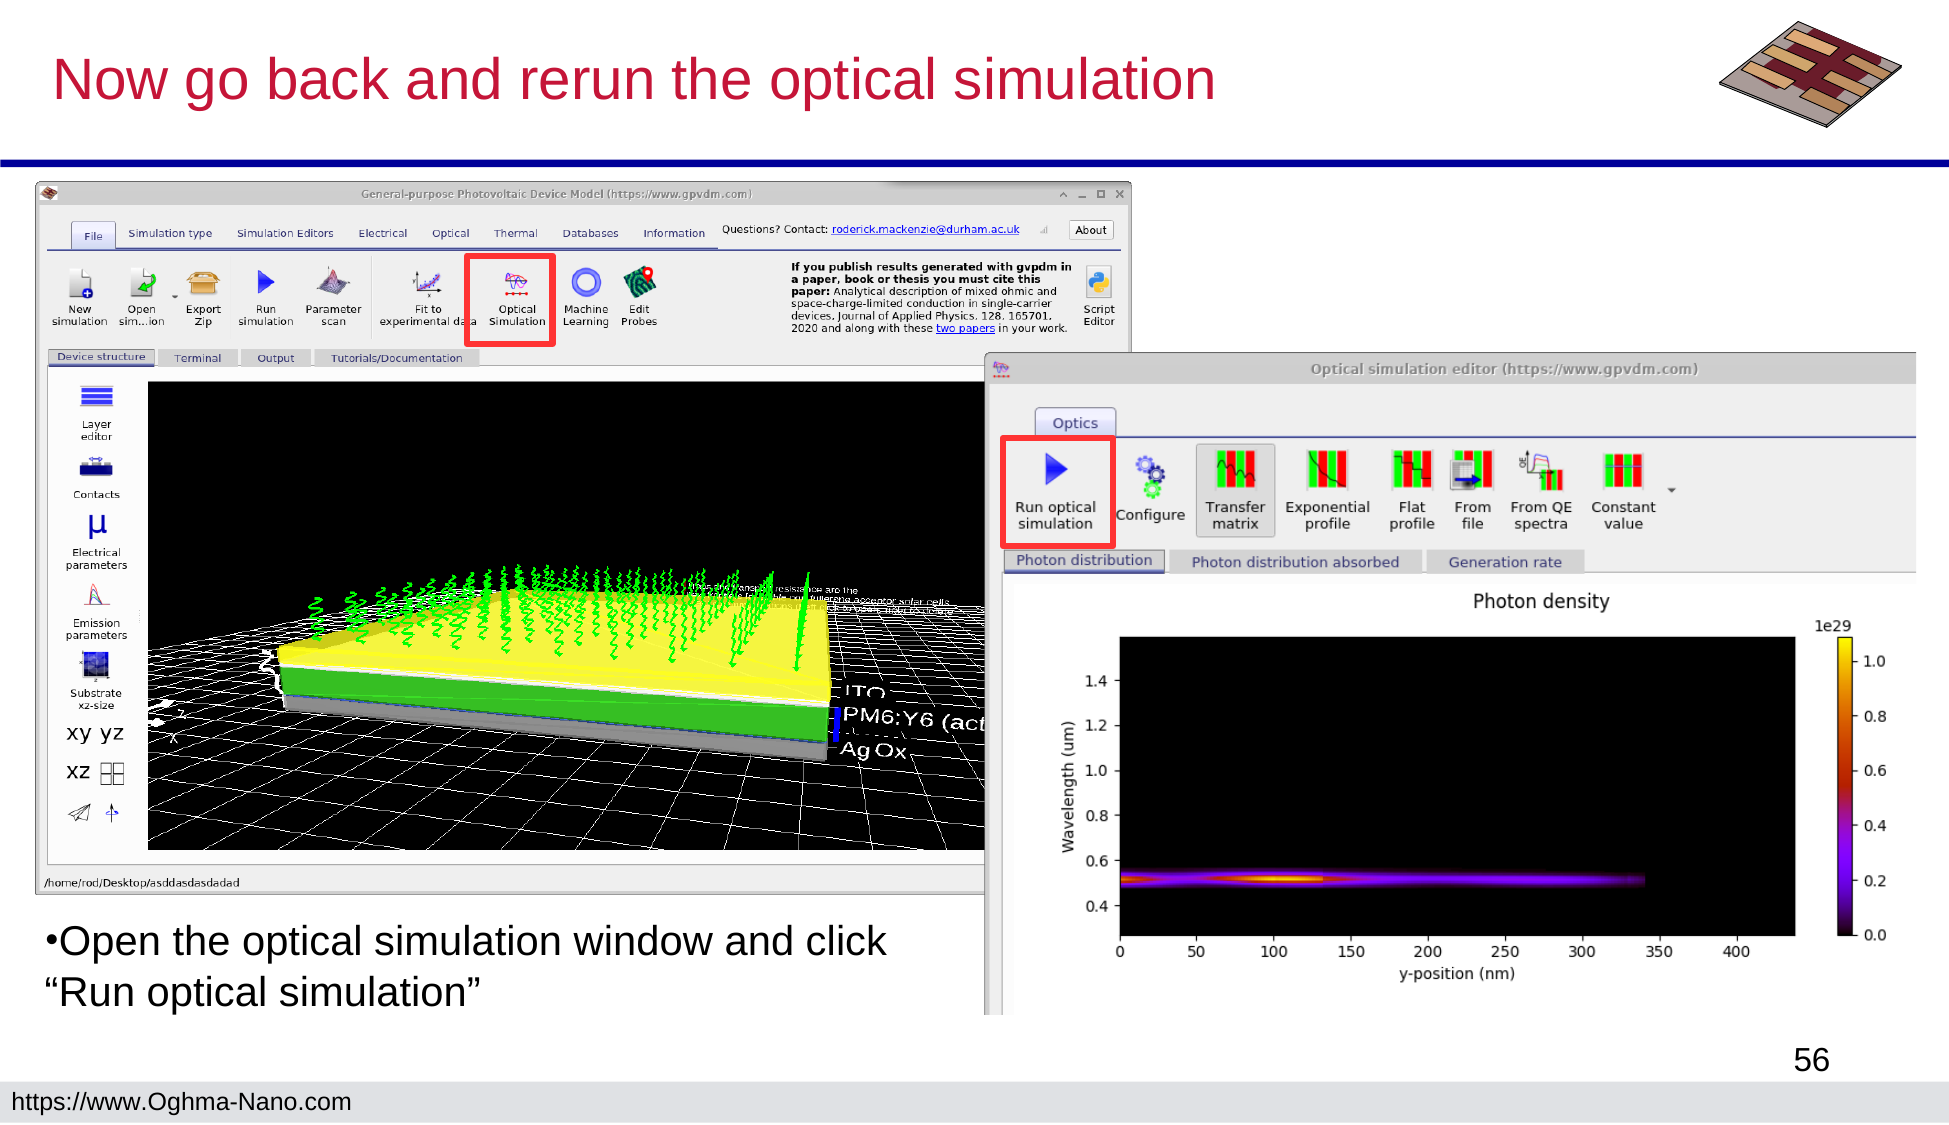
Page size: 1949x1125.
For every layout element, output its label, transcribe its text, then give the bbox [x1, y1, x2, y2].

text_box Open the optical simulation window and click “Run optical simulation” [29, 906, 971, 1076]
text_box <number> [1778, 1030, 1949, 1101]
title Now go back and rerun the optical simulation [37, 27, 1479, 132]
picture [35, 181, 1917, 1015]
